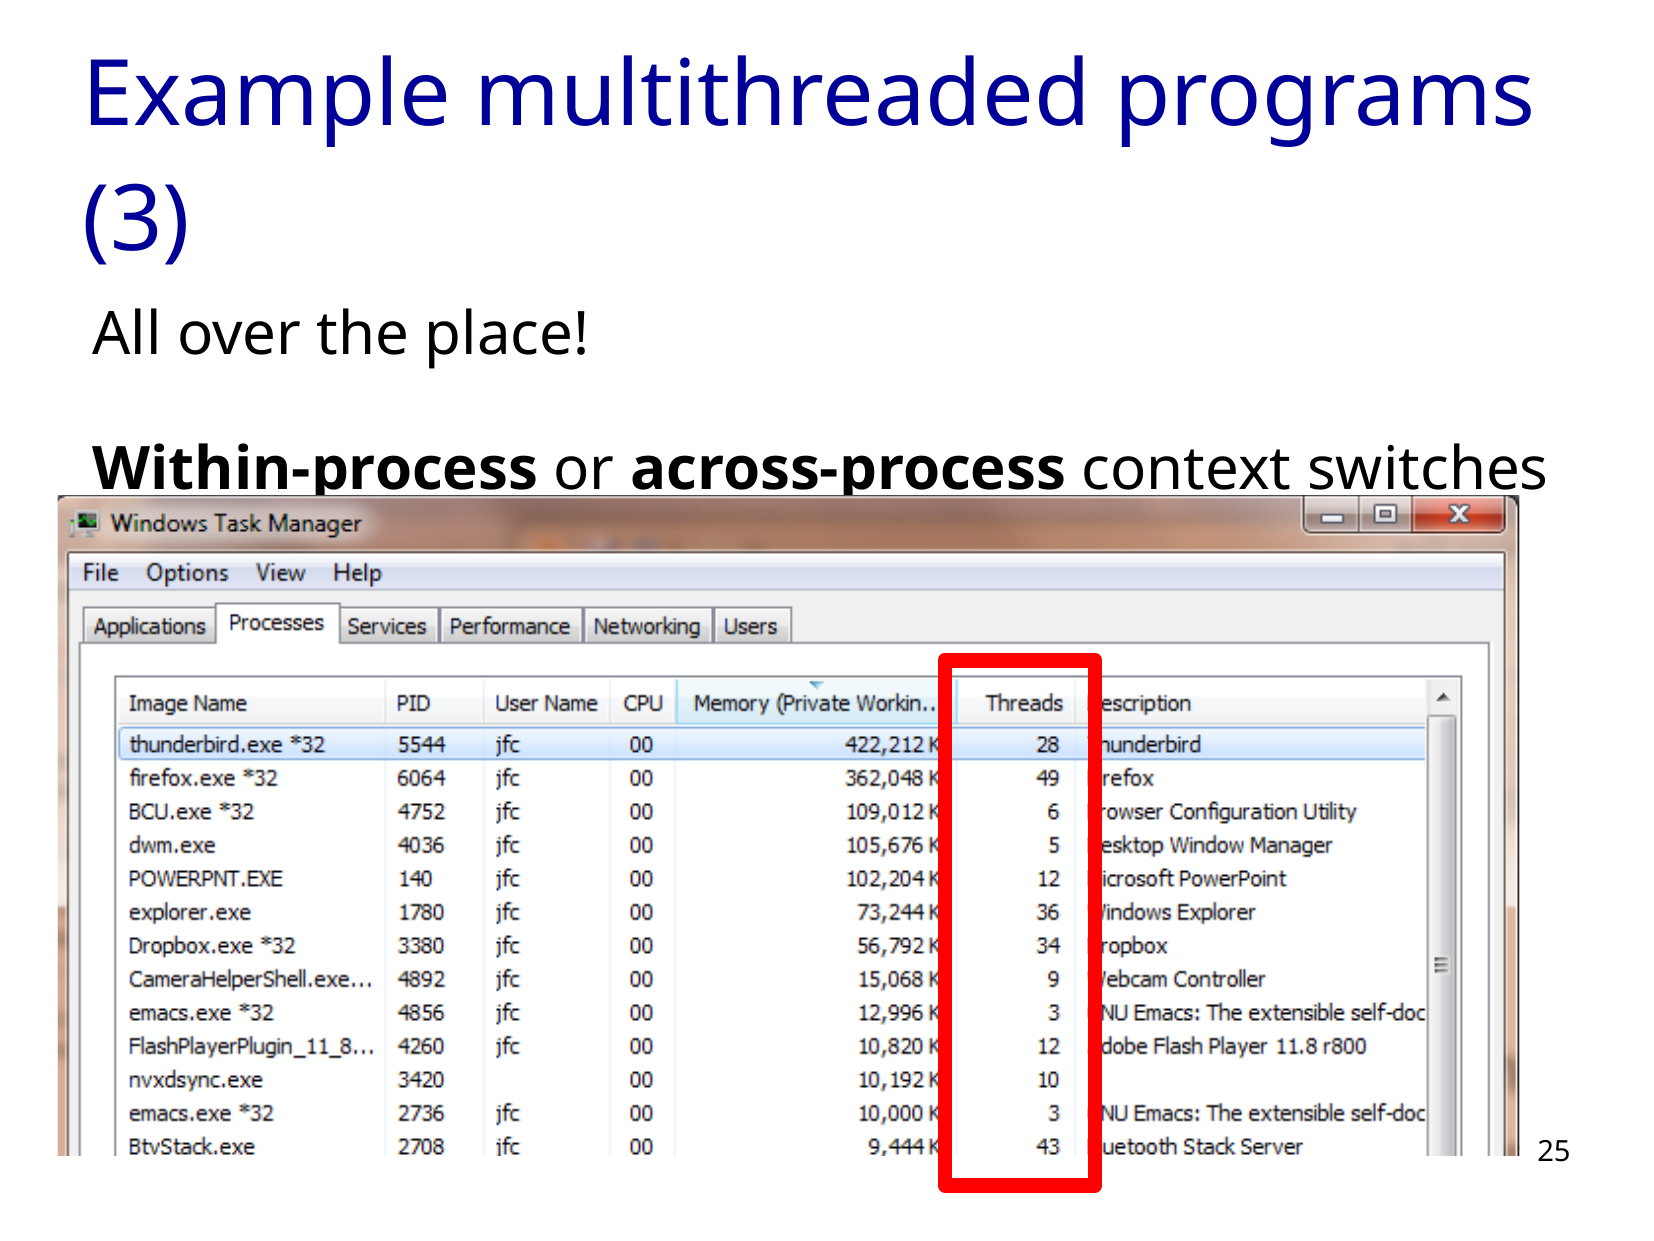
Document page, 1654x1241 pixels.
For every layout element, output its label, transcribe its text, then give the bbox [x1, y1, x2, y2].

title Example multithreaded programs (3) [82, 49, 1571, 257]
list All over the place! Within-process or across-process context switches [60, 290, 1571, 511]
picture [57, 495, 1520, 1156]
picture [952, 668, 1088, 1156]
